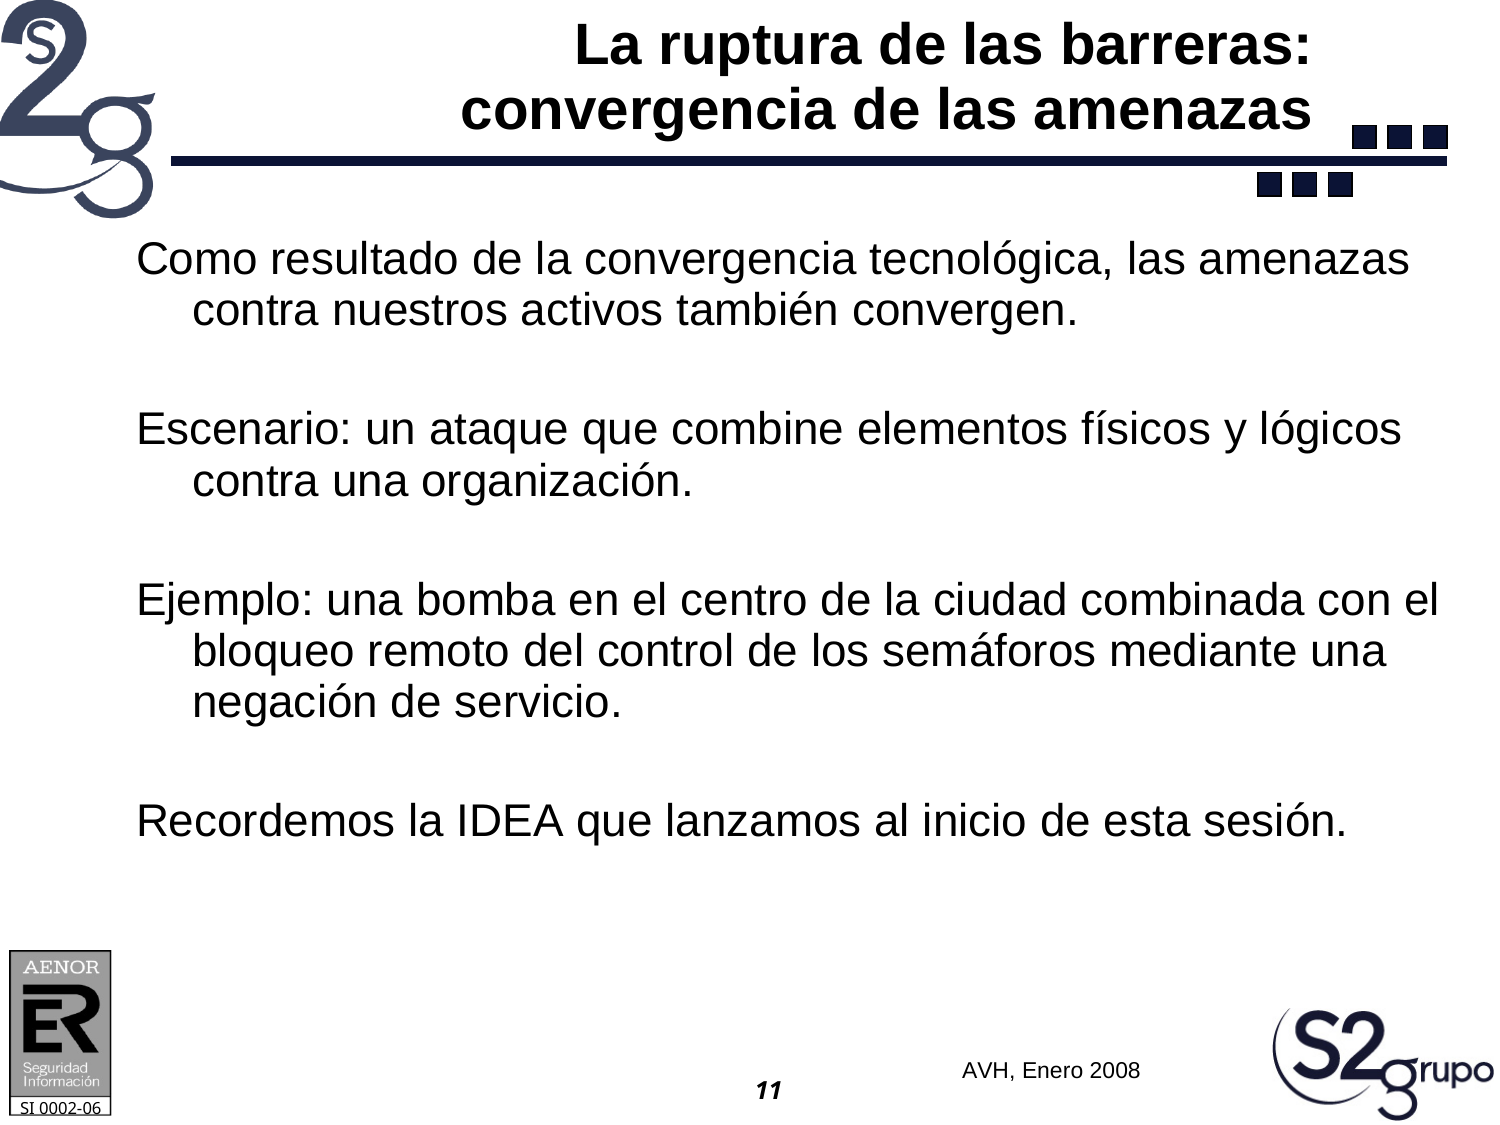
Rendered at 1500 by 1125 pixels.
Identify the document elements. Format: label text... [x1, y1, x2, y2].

picture [0, 0, 158, 220]
picture [9, 950, 112, 1116]
picture [1272, 1008, 1494, 1121]
list Como resultado de la convergencia tecnológica, las amenazas contra nuestros activos también convergen. Escenario: un ataque que combine elementos físicos y lógicos contra una organización. Ejemplo: una bomba en el centro de la ciudad combinada con el bloqueo remoto del control de los semáforos mediante una negación de servicio. Recordemos la IDEA que lanzamos al inicio de esta sesión. [120, 177, 1477, 929]
title La ruptura de las barreras: convergencia de las amenazas [183, 3, 1329, 149]
text_box AVH, Enero 2008 [947, 1049, 1156, 1091]
